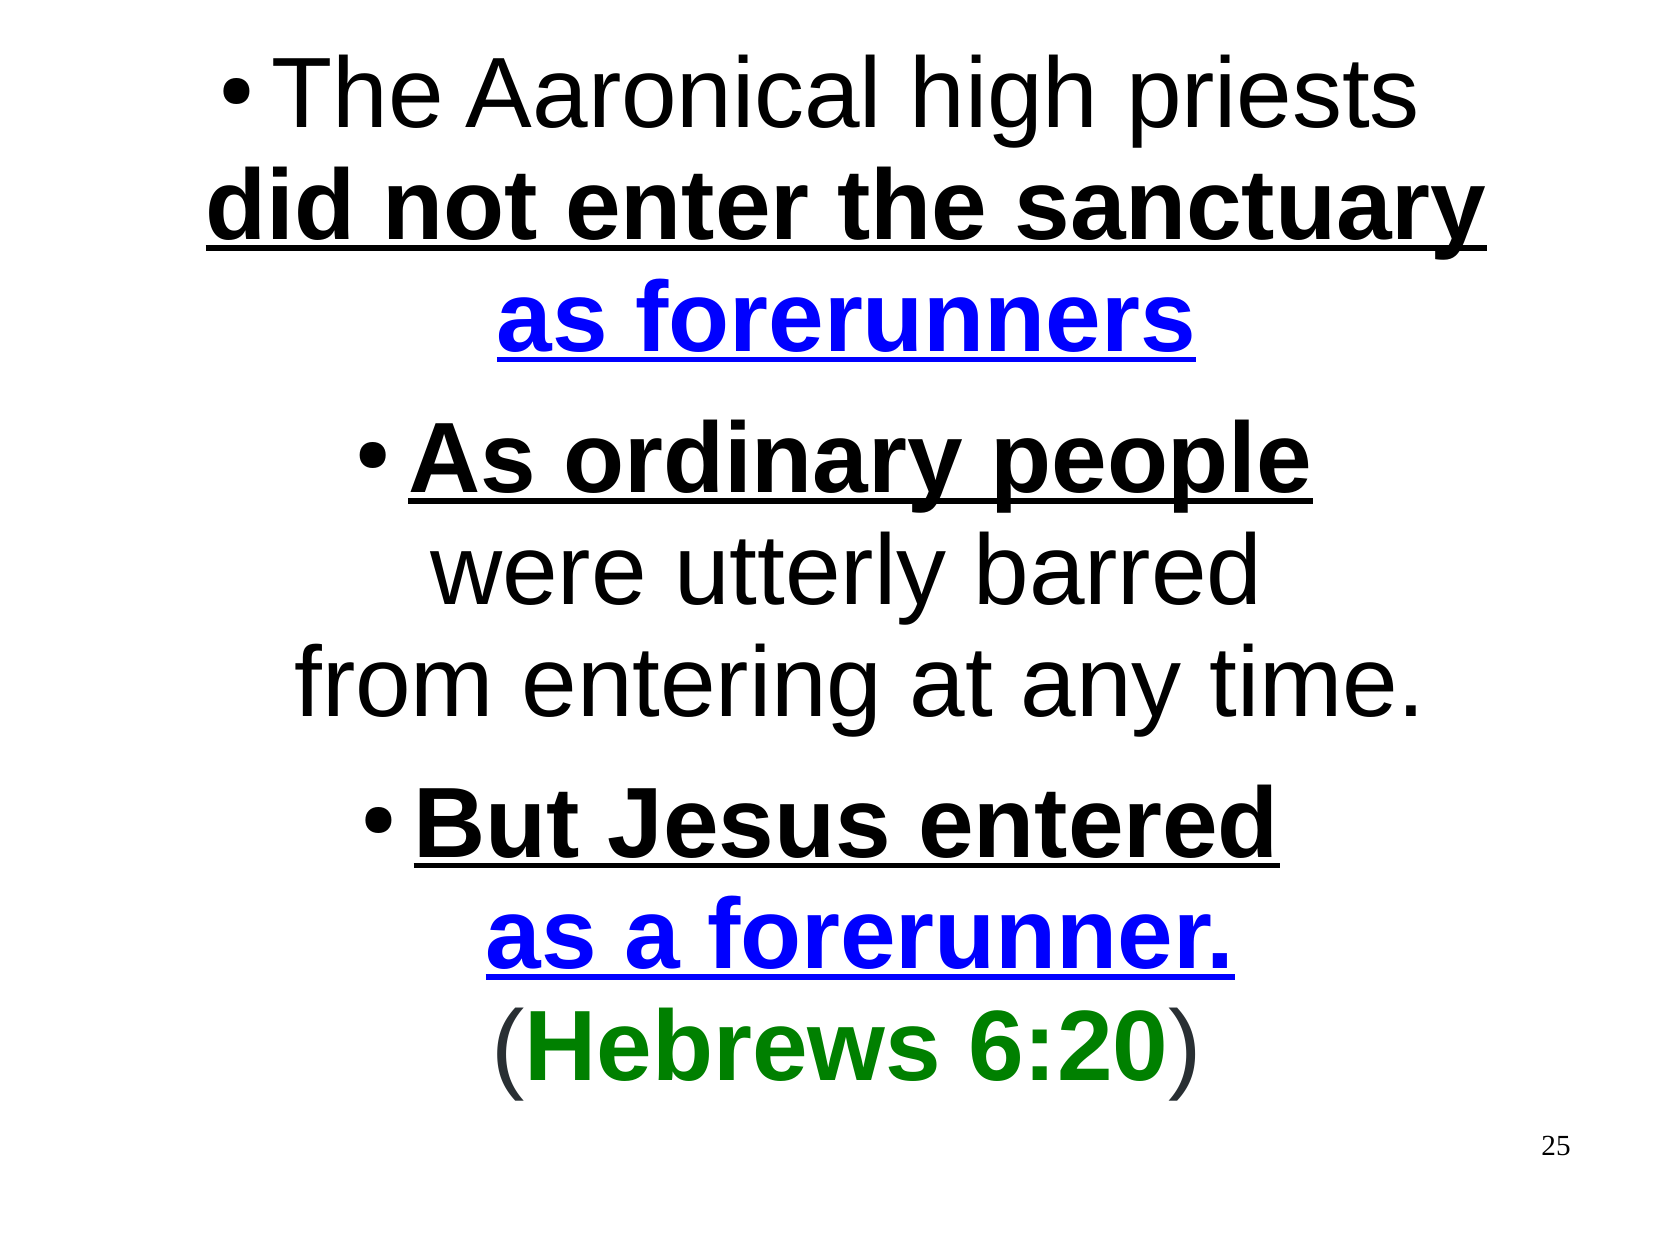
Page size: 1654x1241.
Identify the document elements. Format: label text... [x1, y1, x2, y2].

list The Aaronical high priests did not enter the sanctuary as forerunners As ordinary people were utterly barred from entering at any time. But Jesus entered as a forerunner. (Hebrews 6:20) [37, 37, 1613, 1238]
